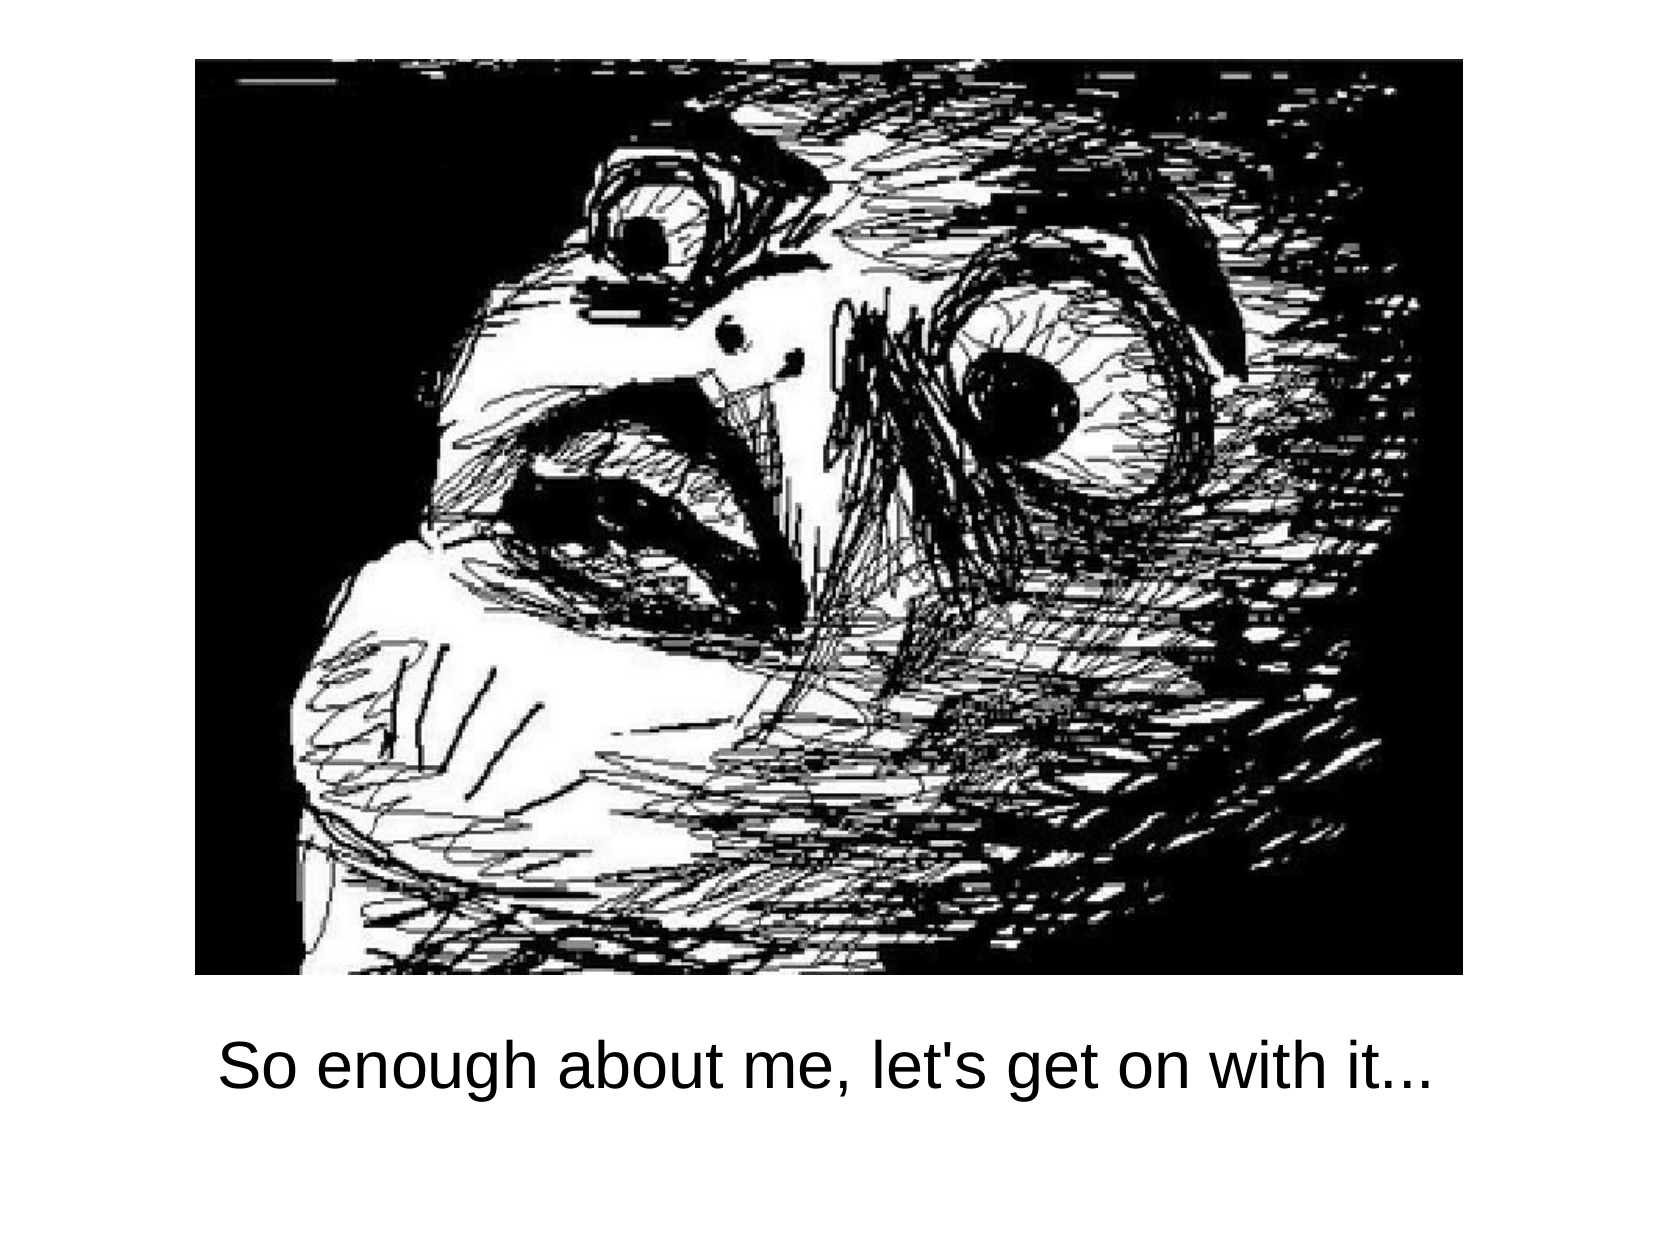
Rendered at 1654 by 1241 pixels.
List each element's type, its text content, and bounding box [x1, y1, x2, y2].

picture [195, 59, 1463, 976]
subtitle So enough about me, let's get on with it... [82, 49, 1571, 1109]
